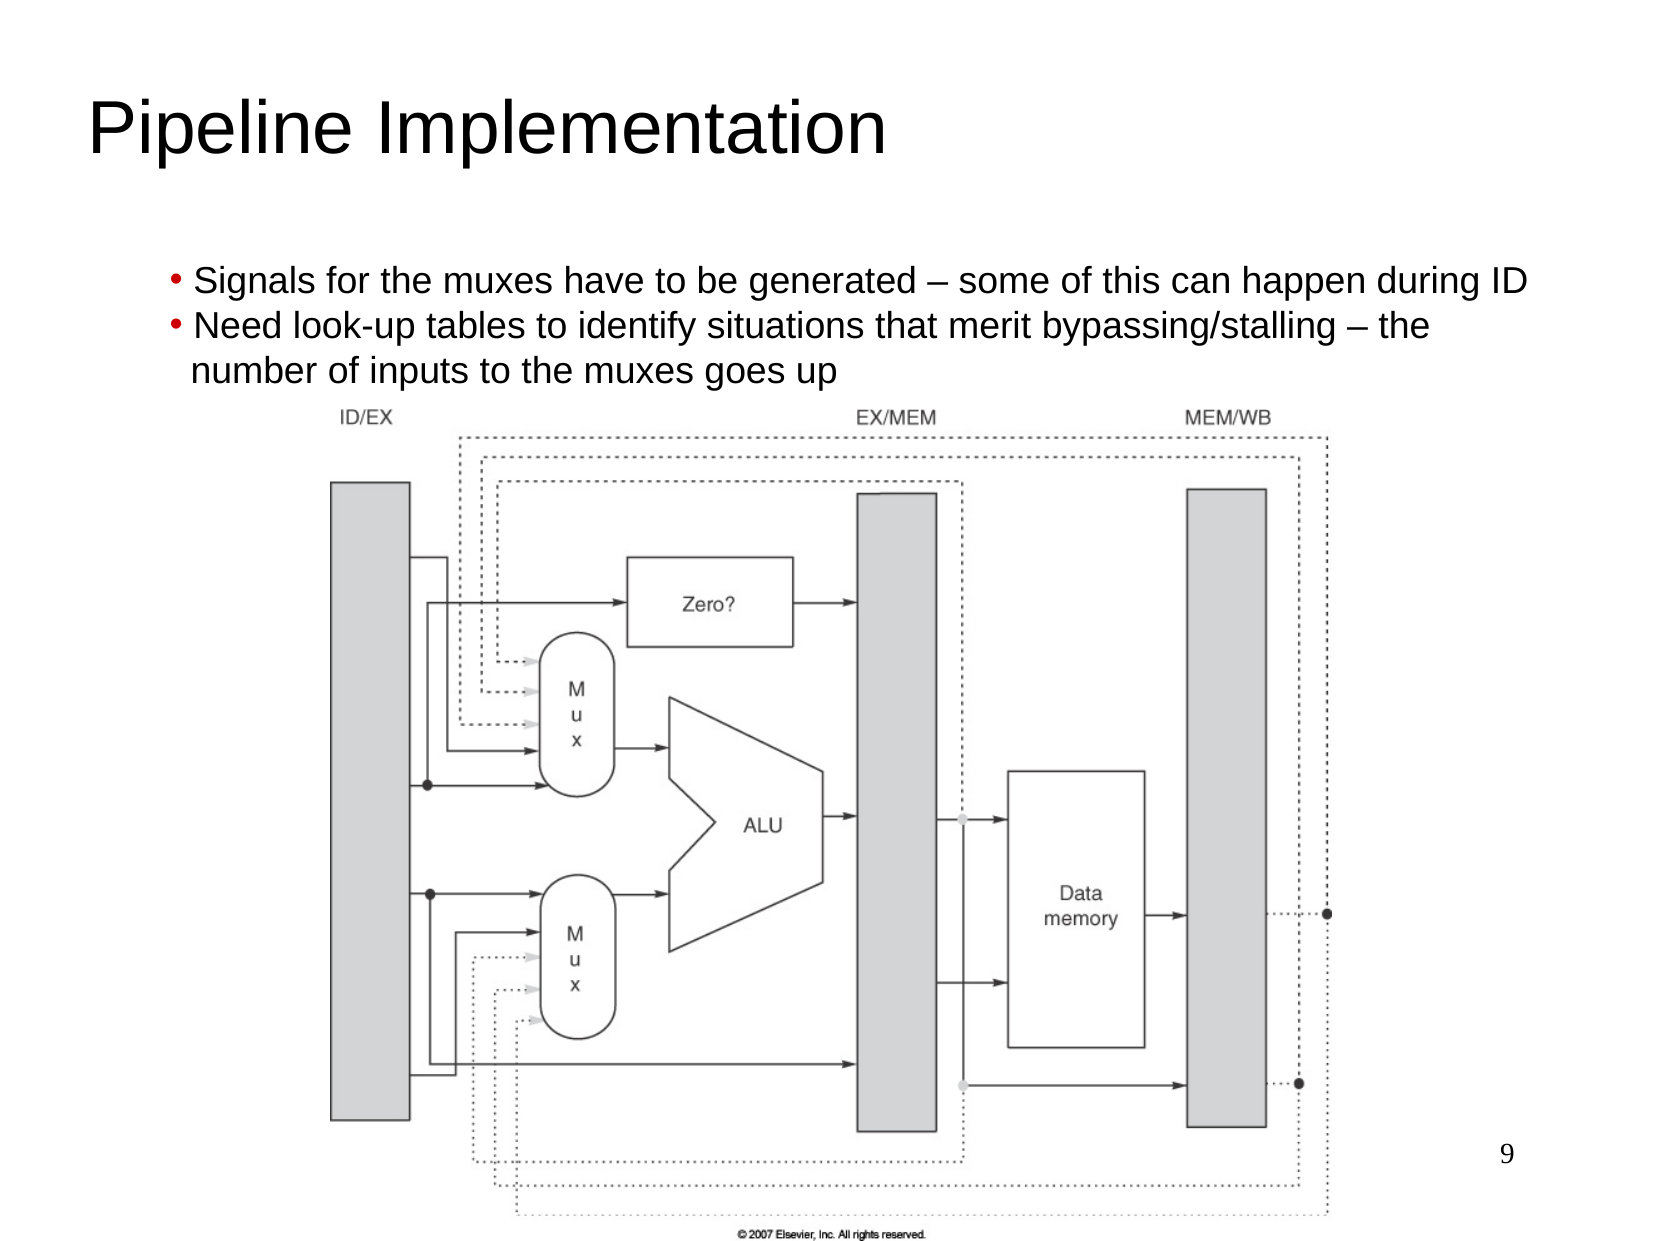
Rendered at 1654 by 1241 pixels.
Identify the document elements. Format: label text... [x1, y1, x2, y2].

text_box Signals for the muxes have to be generated – some of this can happen during ID Need look-up tables to identify situations that merit bypassing/stalling – the number of inputs to the muxes goes up [154, 247, 1544, 399]
text_box <number> [1332, 1129, 1530, 1213]
text_box Pipeline Implementation [72, 71, 904, 177]
picture [330, 409, 1332, 1241]
